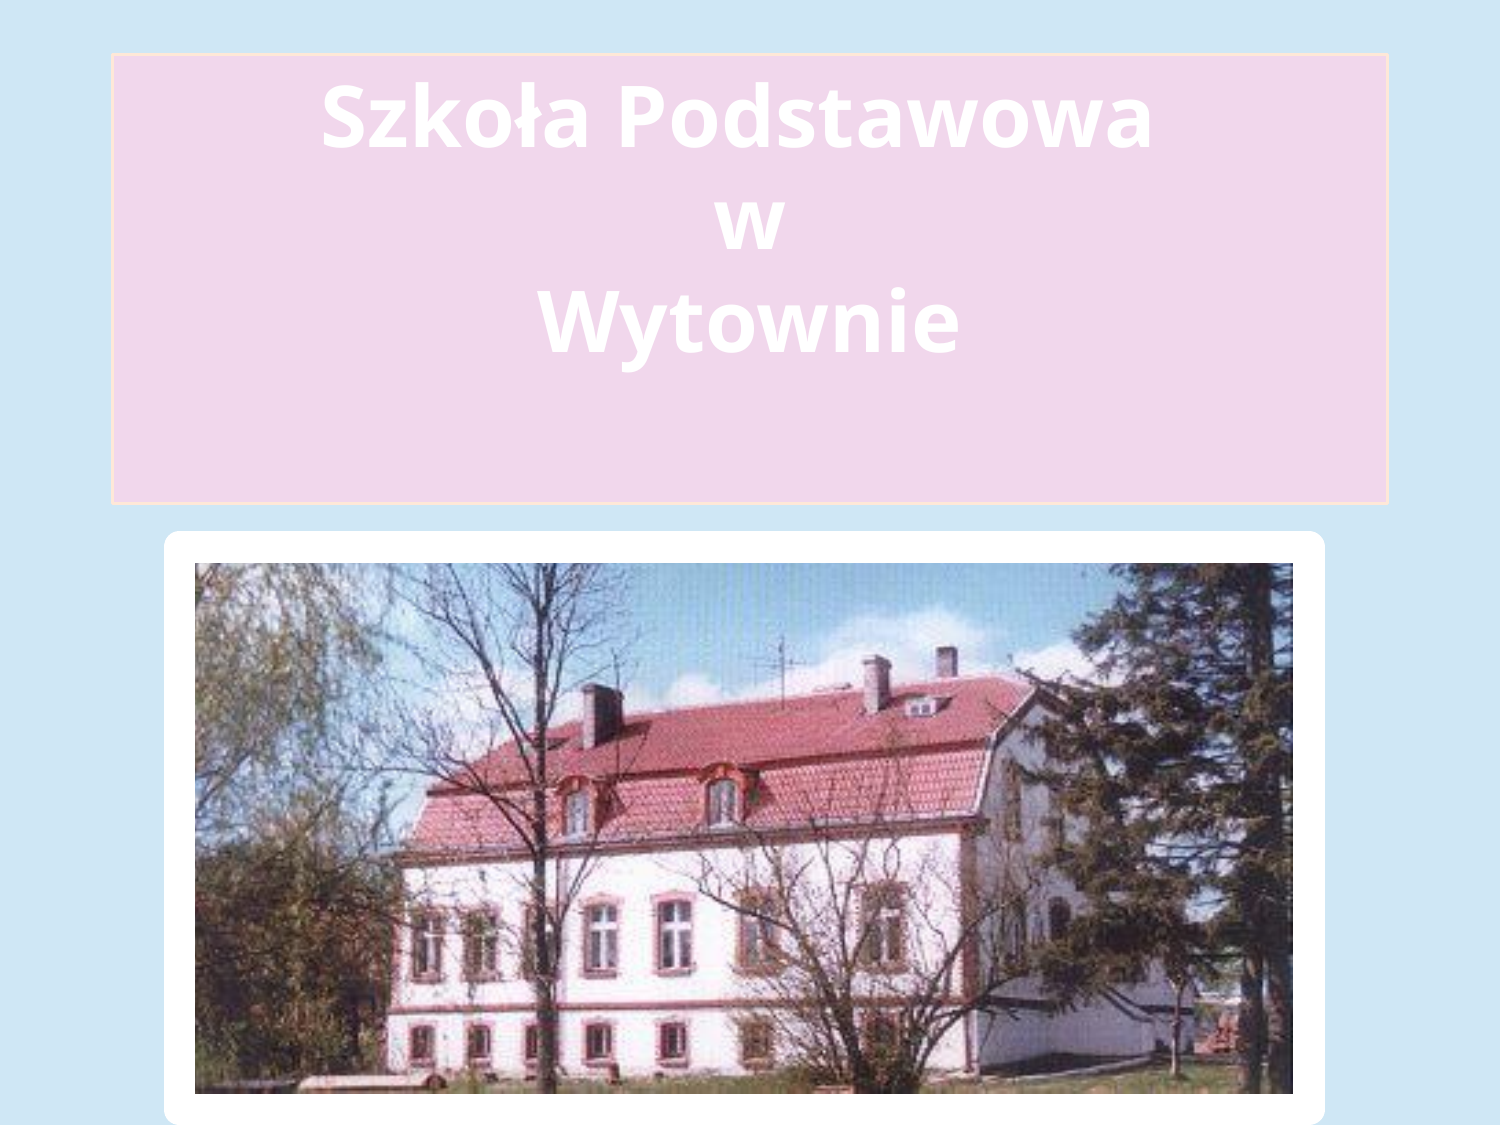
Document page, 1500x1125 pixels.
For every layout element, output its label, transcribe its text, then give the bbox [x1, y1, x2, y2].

picture [194, 562, 1294, 1094]
title Szkoła Podstawowa w Wytownie [112, 54, 1388, 504]
